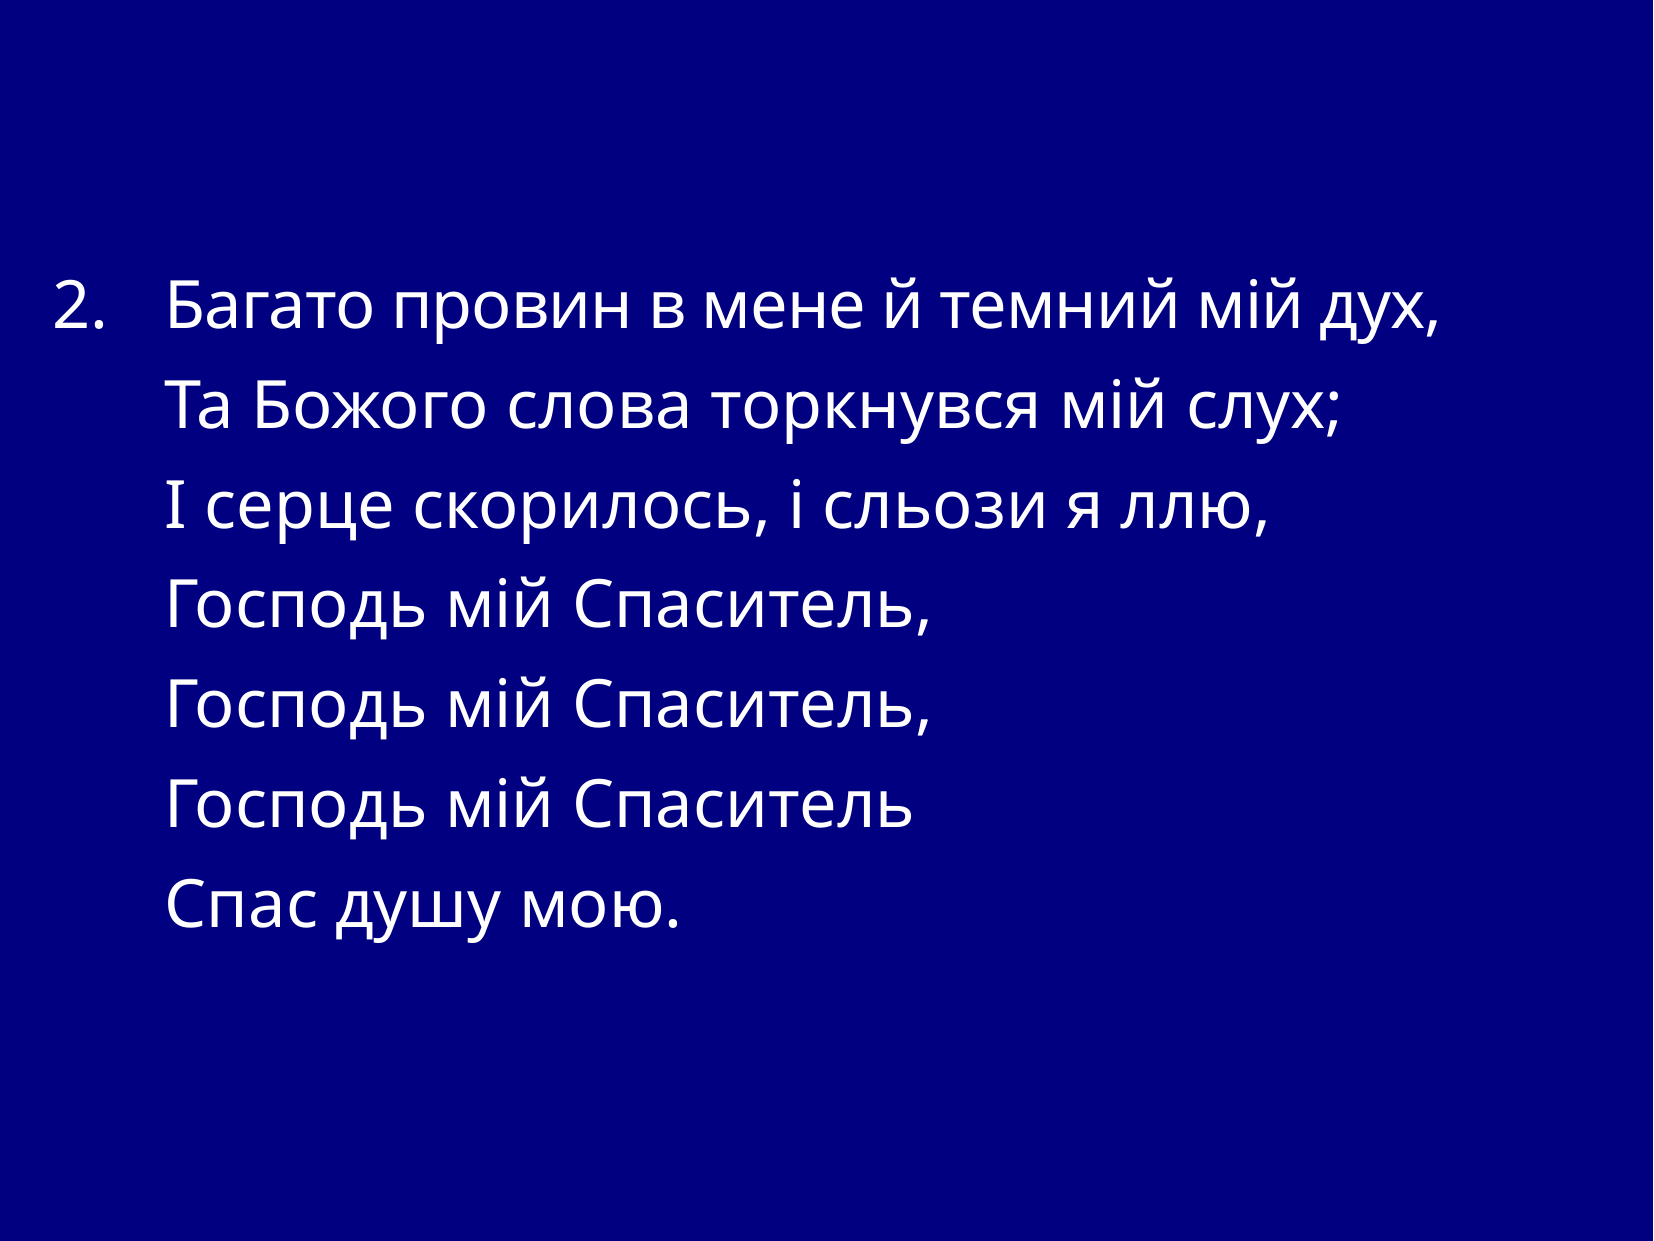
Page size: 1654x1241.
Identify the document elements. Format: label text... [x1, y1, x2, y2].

text_box 2. Багато провин в мене й темний мій дух, Та Божого слова торкнувся мій слух; І серце скорилось, і сльози я ллю, Господь мій Спаситель, Господь мій Спаситель, Господь мій Спаситель Спас душу мою. [37, 150, 1651, 1163]
